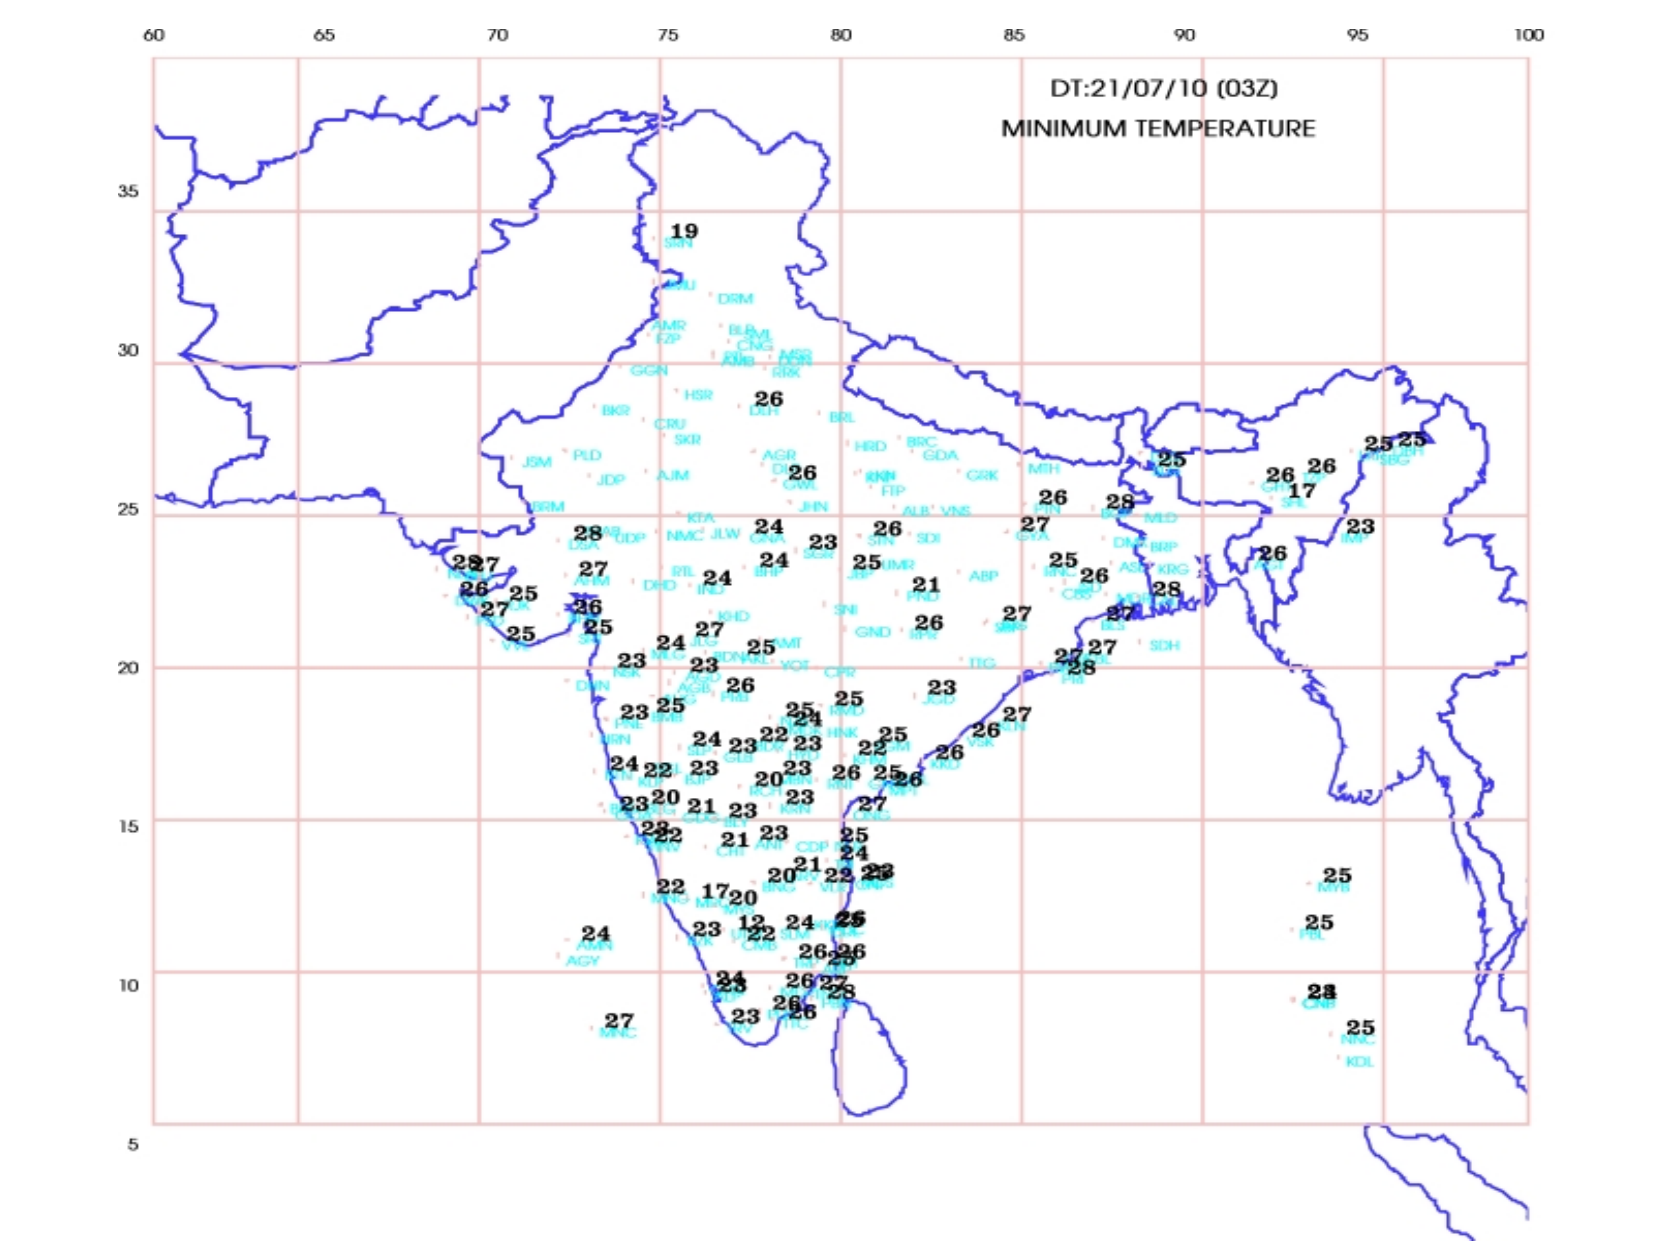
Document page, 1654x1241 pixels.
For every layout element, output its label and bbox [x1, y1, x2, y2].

picture [118, 29, 1565, 1241]
